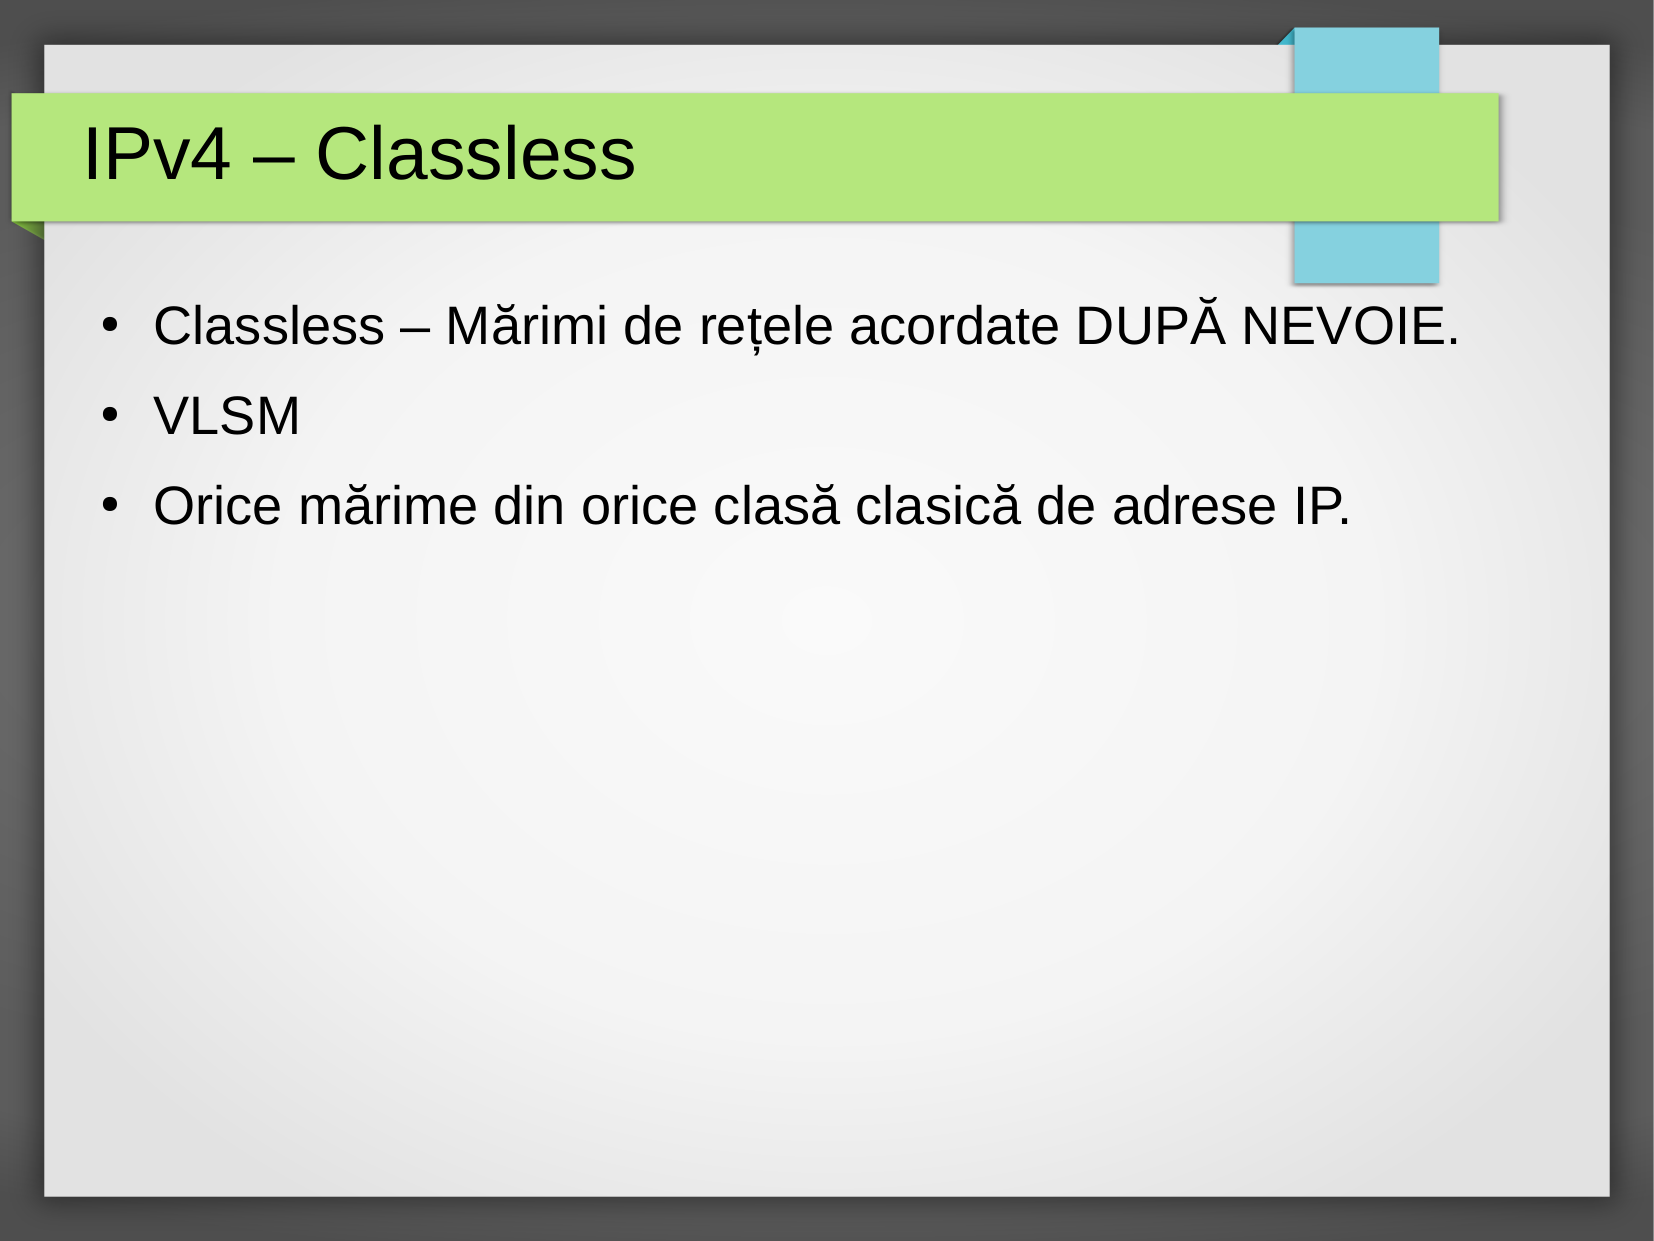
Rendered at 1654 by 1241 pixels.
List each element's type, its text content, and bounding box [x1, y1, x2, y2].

title IPv4 – Classless [82, 94, 1264, 213]
list Classless – Mărimi de rețele acordate DUPĂ NEVOIE. VLSM Orice mărime din orice clasă clasică de adrese IP. [82, 295, 1571, 1015]
picture [0, 0, 1654, 1241]
